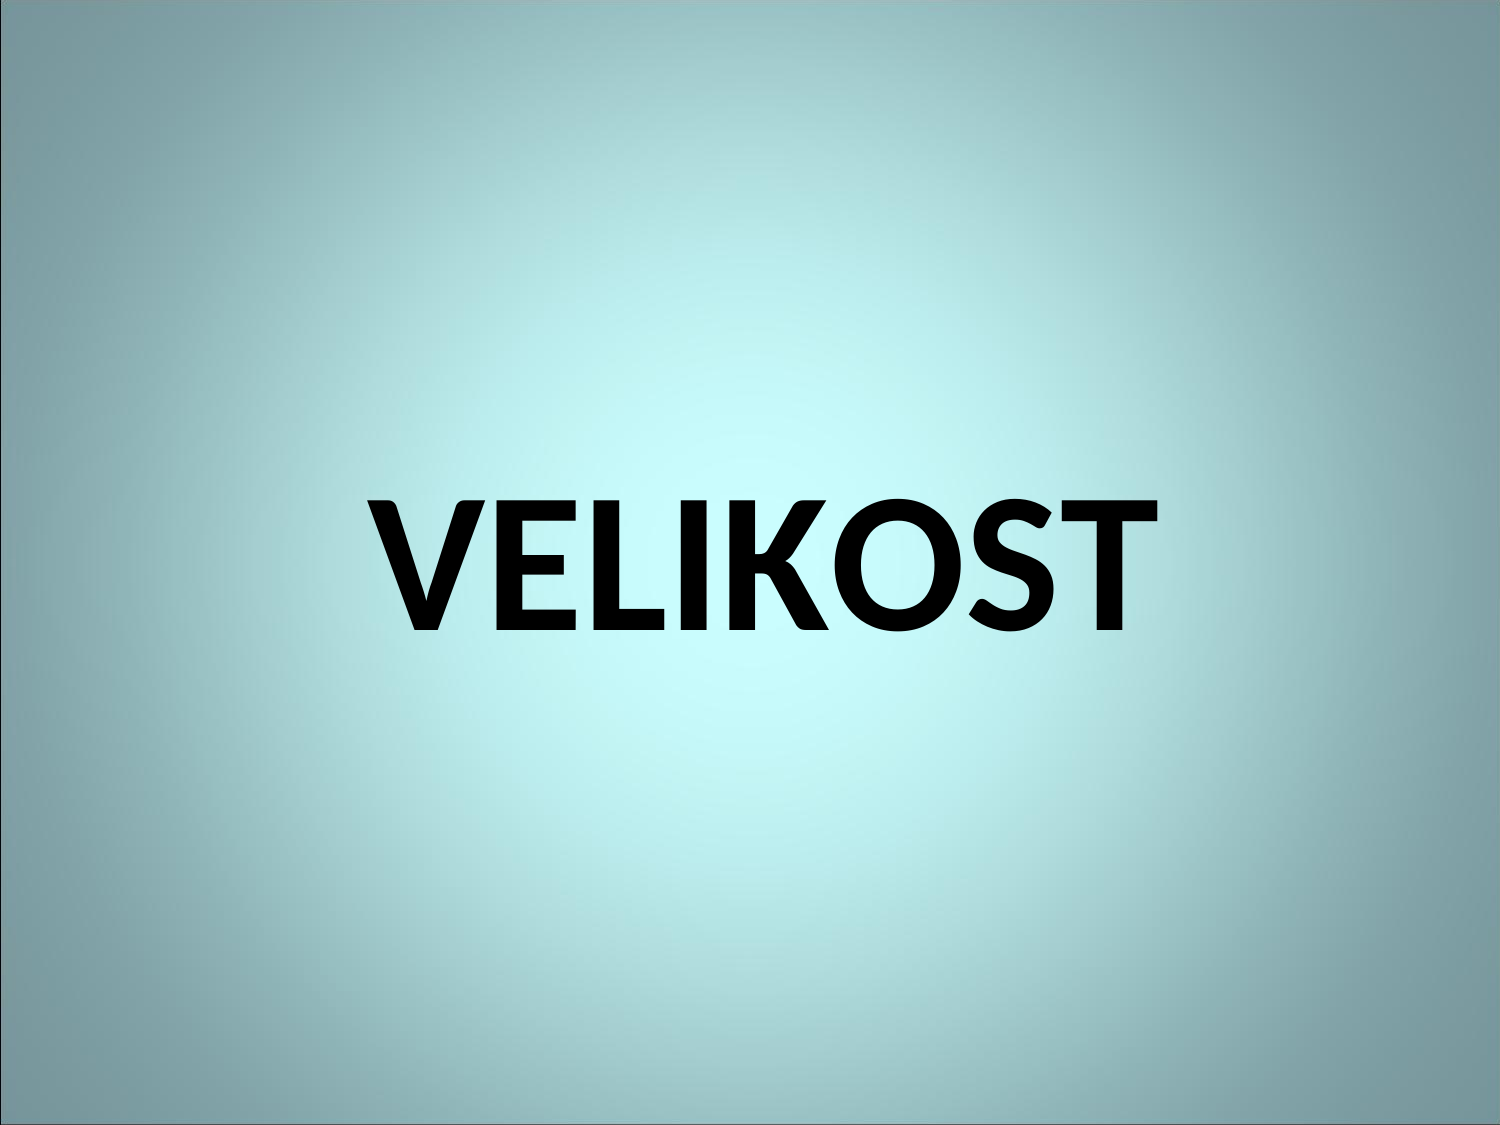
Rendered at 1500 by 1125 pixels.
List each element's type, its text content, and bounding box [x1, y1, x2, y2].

title VELIKOST [88, 422, 1439, 678]
picture [0, 0, 1500, 1125]
